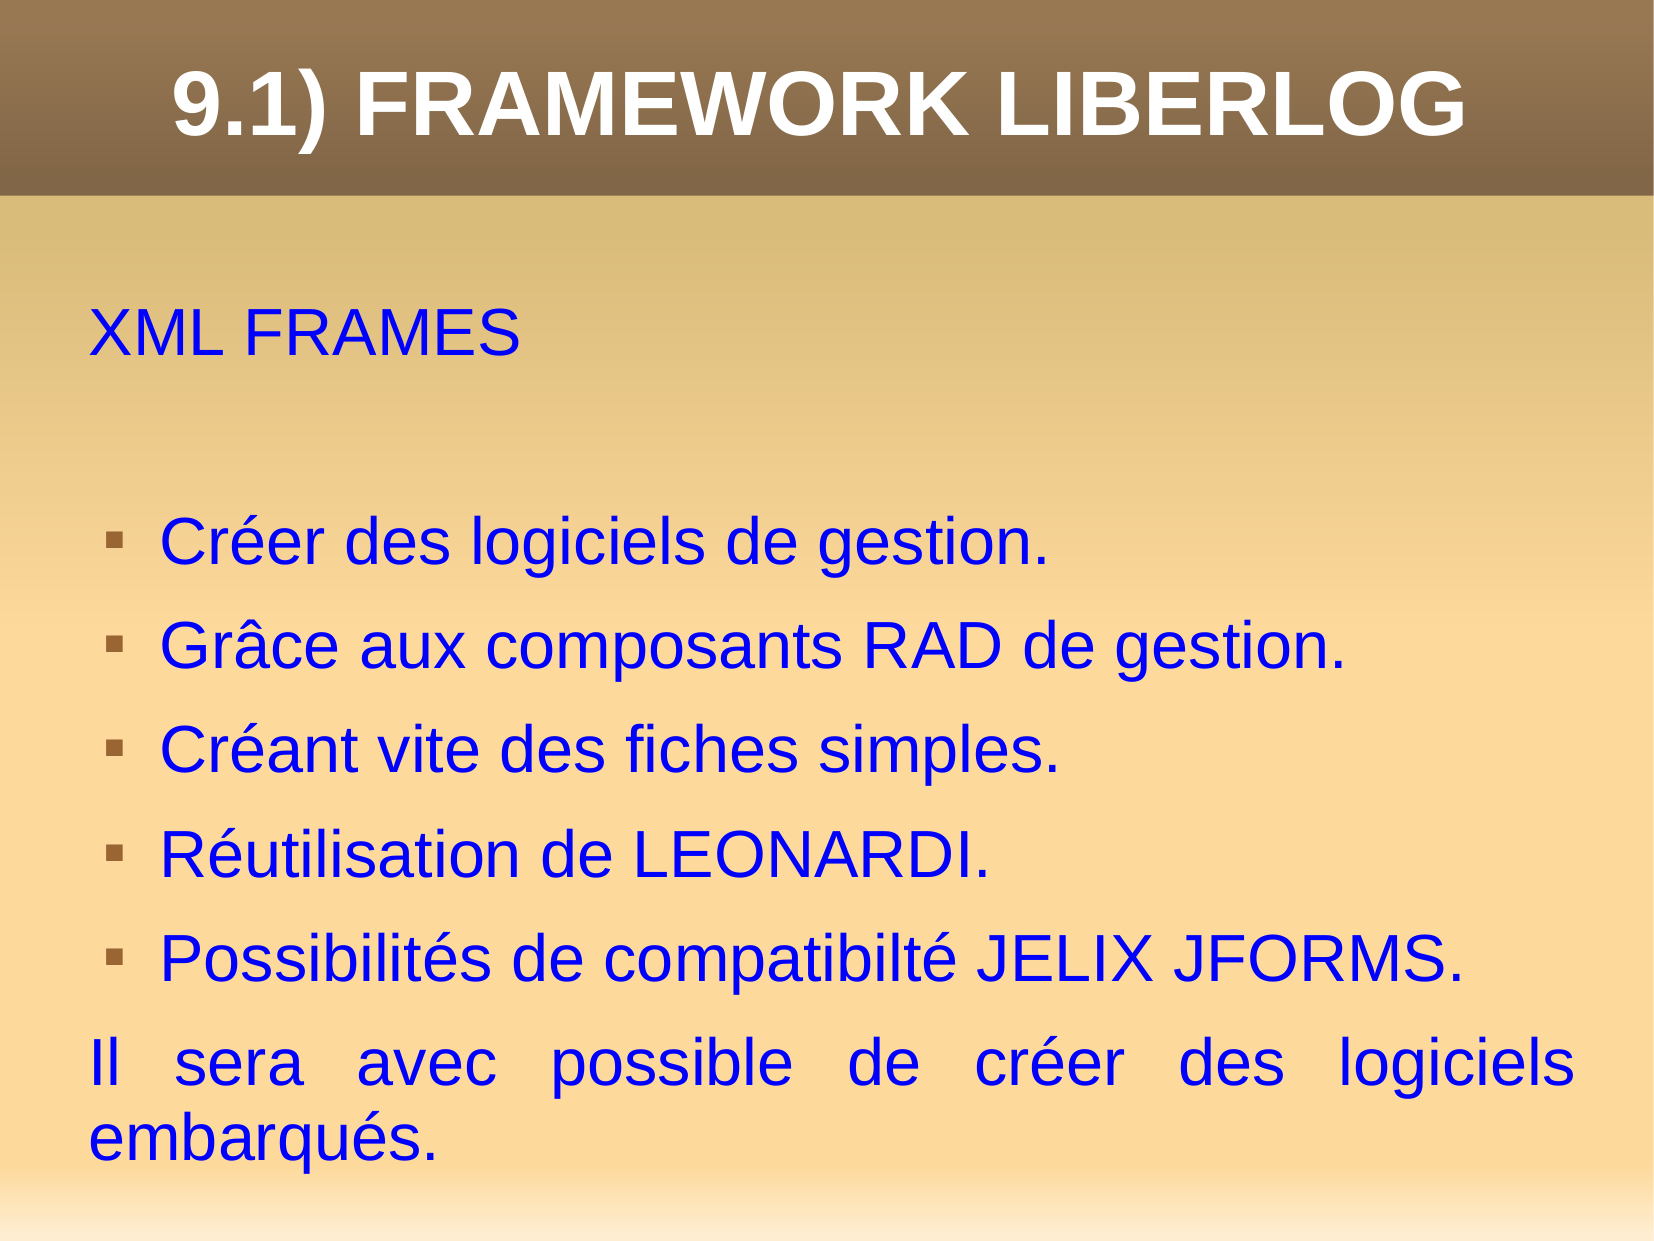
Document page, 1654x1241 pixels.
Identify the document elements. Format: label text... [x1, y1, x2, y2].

title 9.1) FRAMEWORK LIBERLOG [76, 7, 1565, 200]
list XML FRAMES Créer des logiciels de gestion. Grâce aux composants RAD de gestion. Créant vite des fiches simples. Réutilisation de LEONARDI. Possibilités de compatibilté JELIX JFORMS. Il sera avec possible de créer des logiciels embarqués. [88, 295, 1577, 1175]
picture [0, 0, 1654, 1241]
